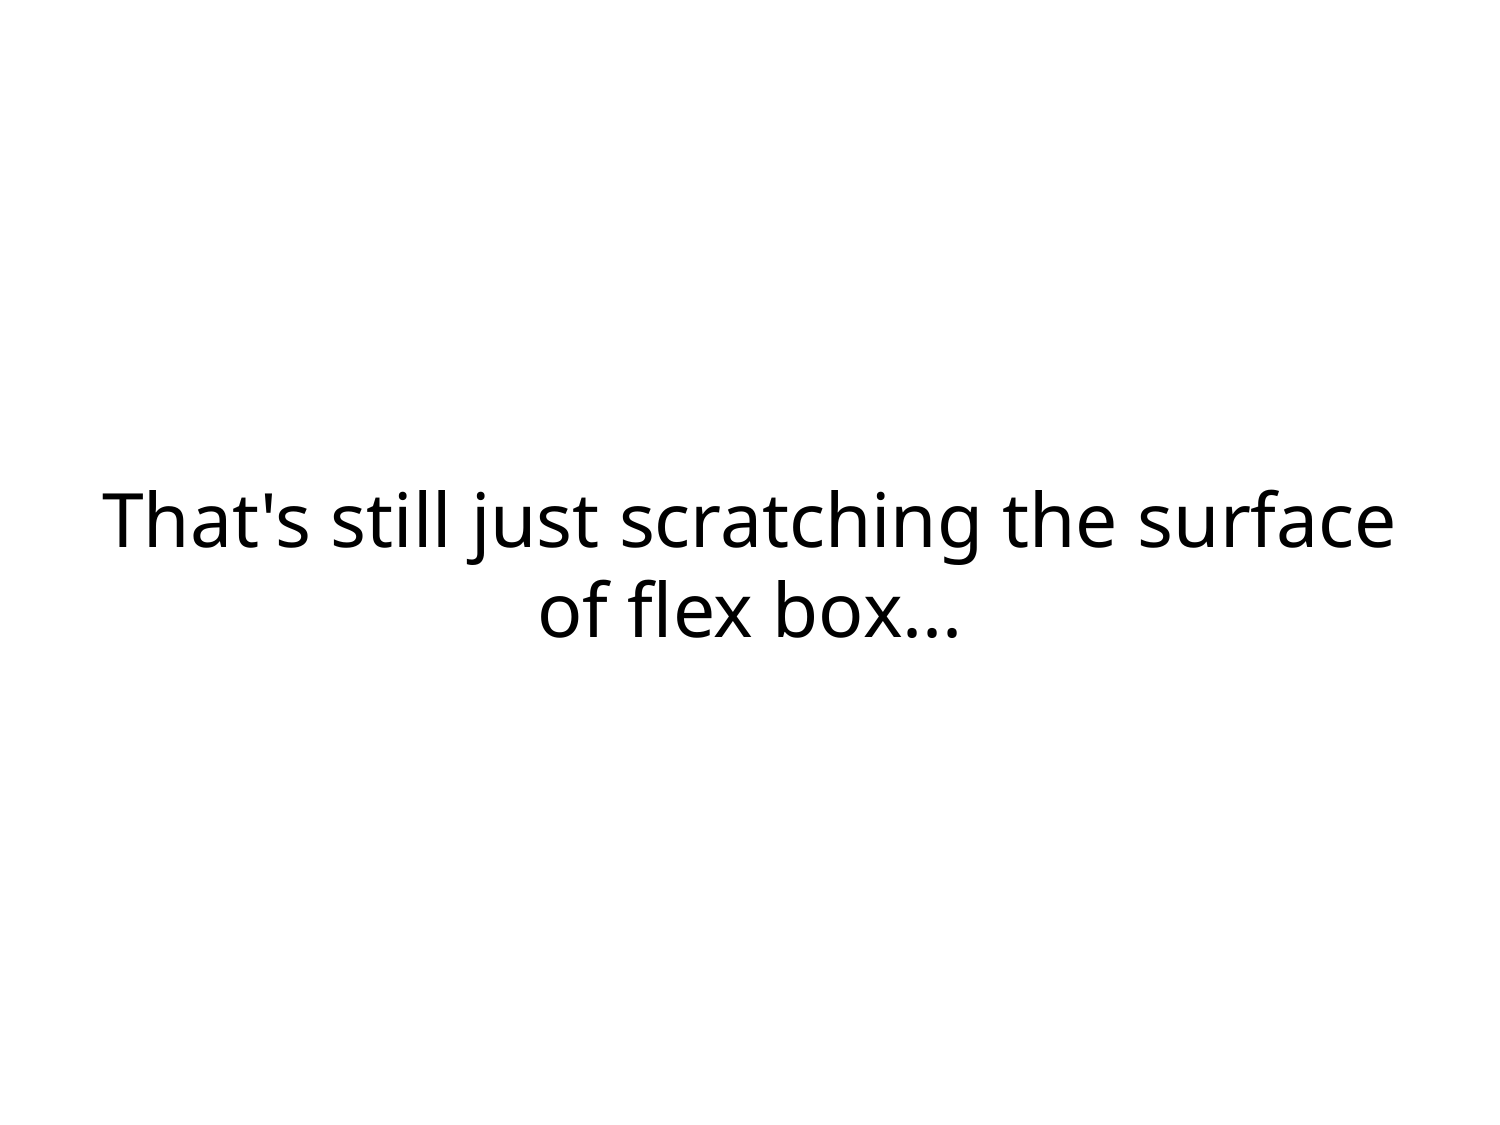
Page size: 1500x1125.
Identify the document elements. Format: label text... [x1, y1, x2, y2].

title That's still just scratching the surface of flex box... [51, 470, 1449, 655]
